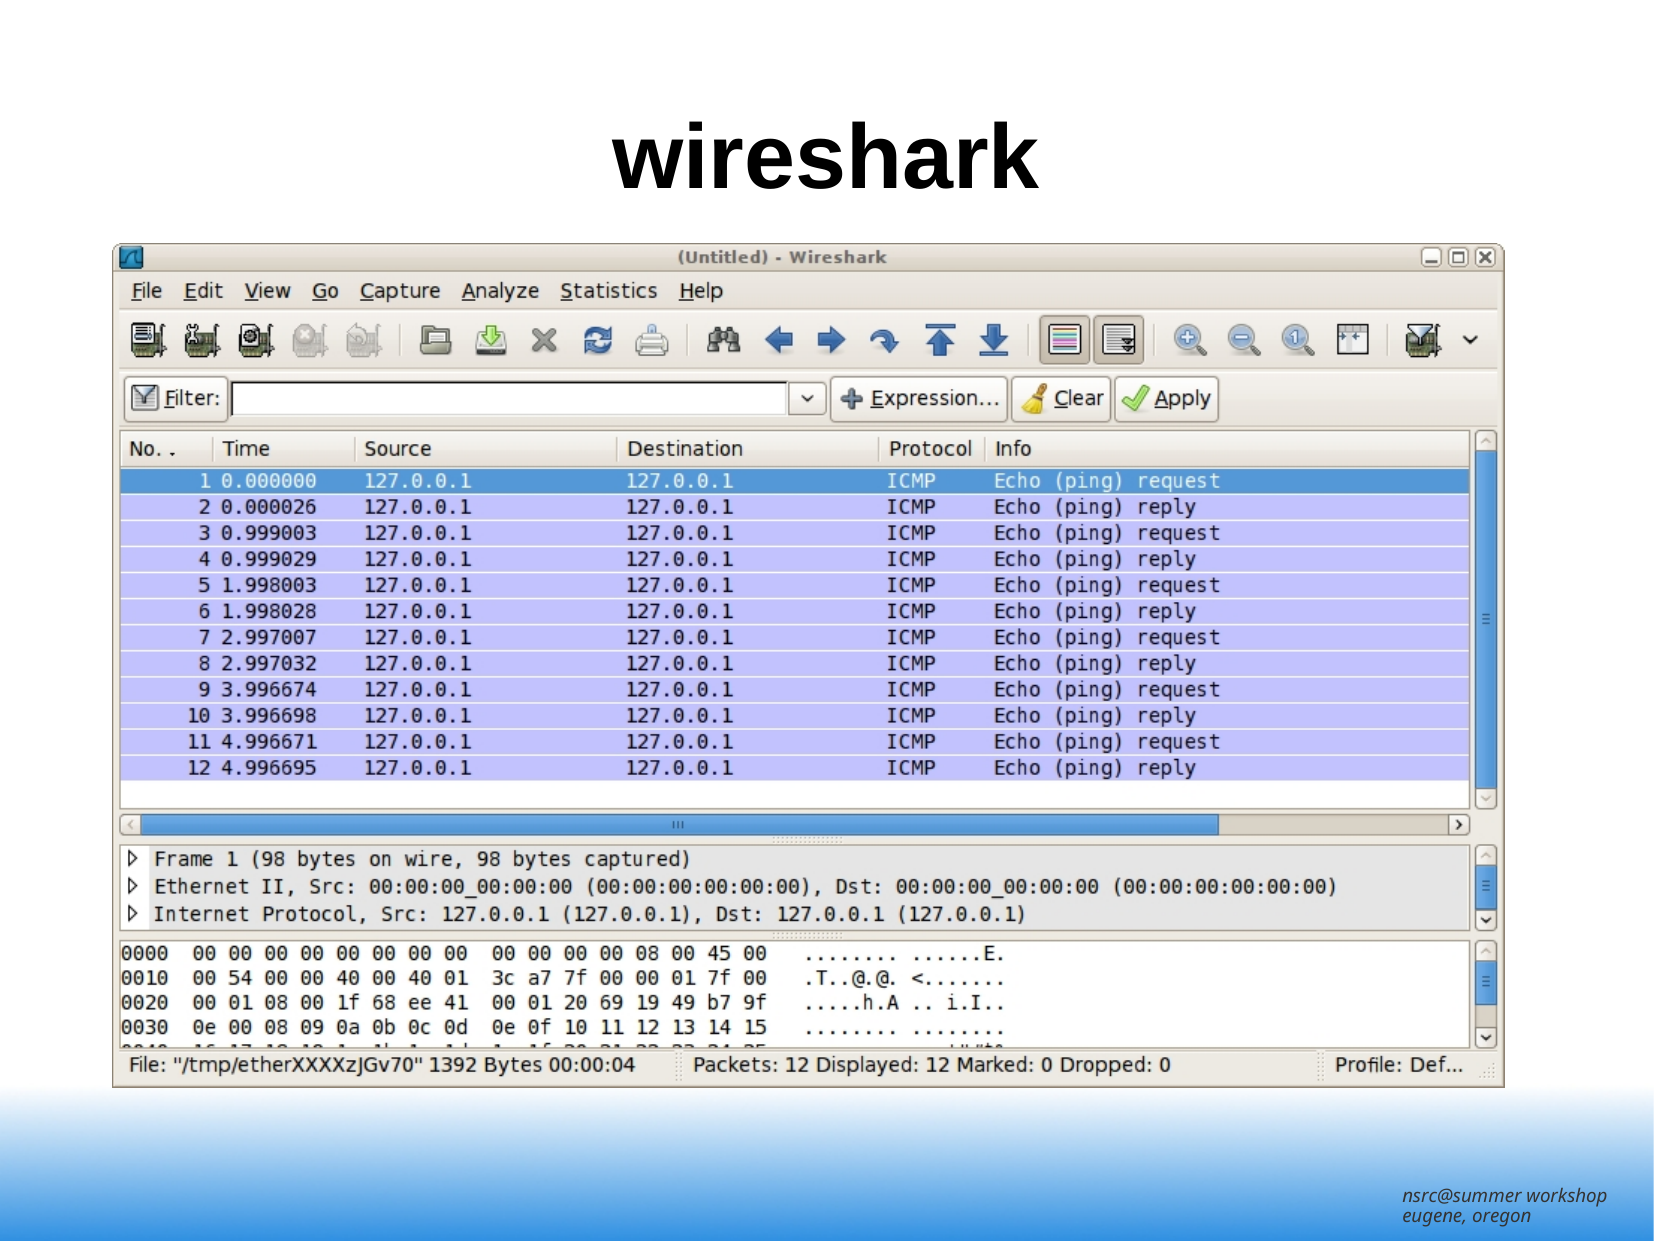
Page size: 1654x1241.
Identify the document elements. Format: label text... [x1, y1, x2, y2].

title wireshark [82, 49, 1570, 256]
picture [0, 243, 1654, 1241]
